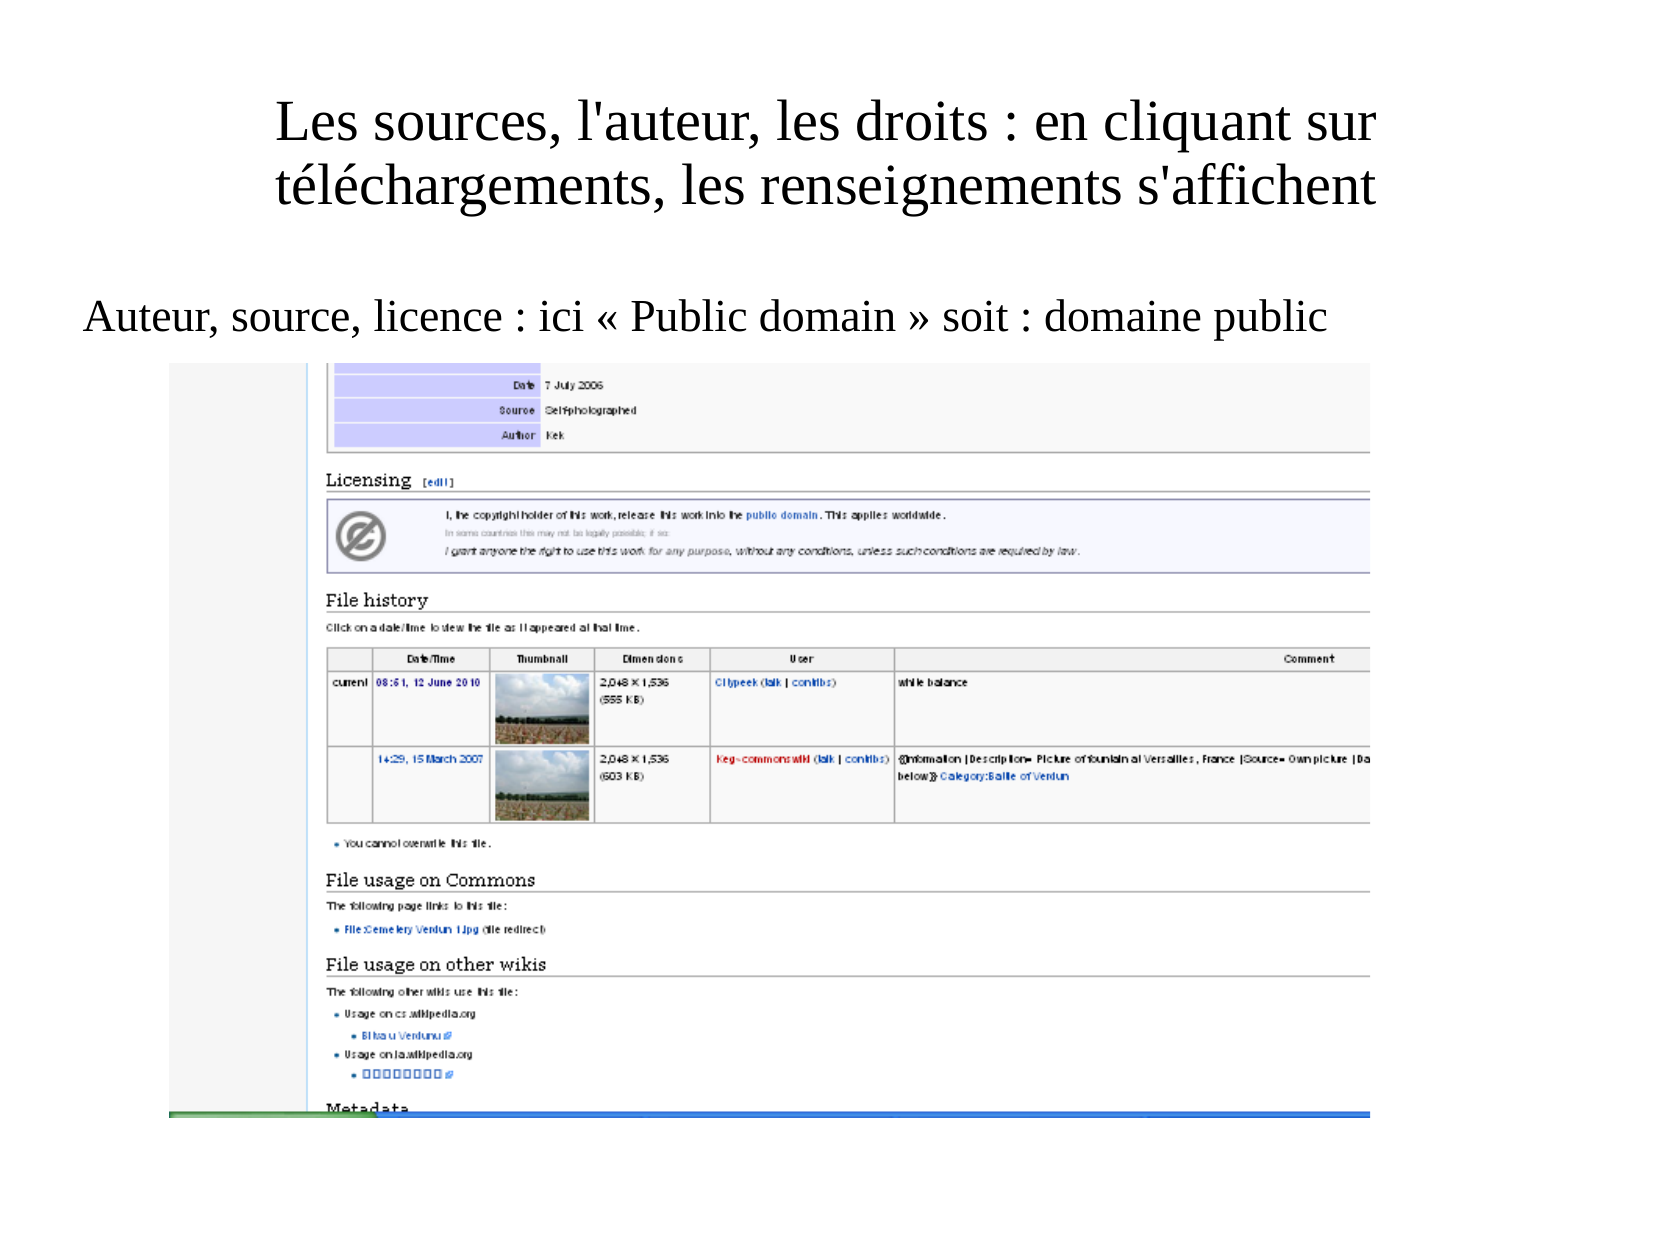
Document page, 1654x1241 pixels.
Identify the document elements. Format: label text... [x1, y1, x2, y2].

picture [169, 363, 1371, 1118]
list Auteur, source, licence : ici « Public domain » soit : domaine public [82, 290, 1571, 1109]
title Les sources, l'auteur, les droits : en cliquant sur téléchargements, les renseignements s'affichent [82, 49, 1571, 257]
